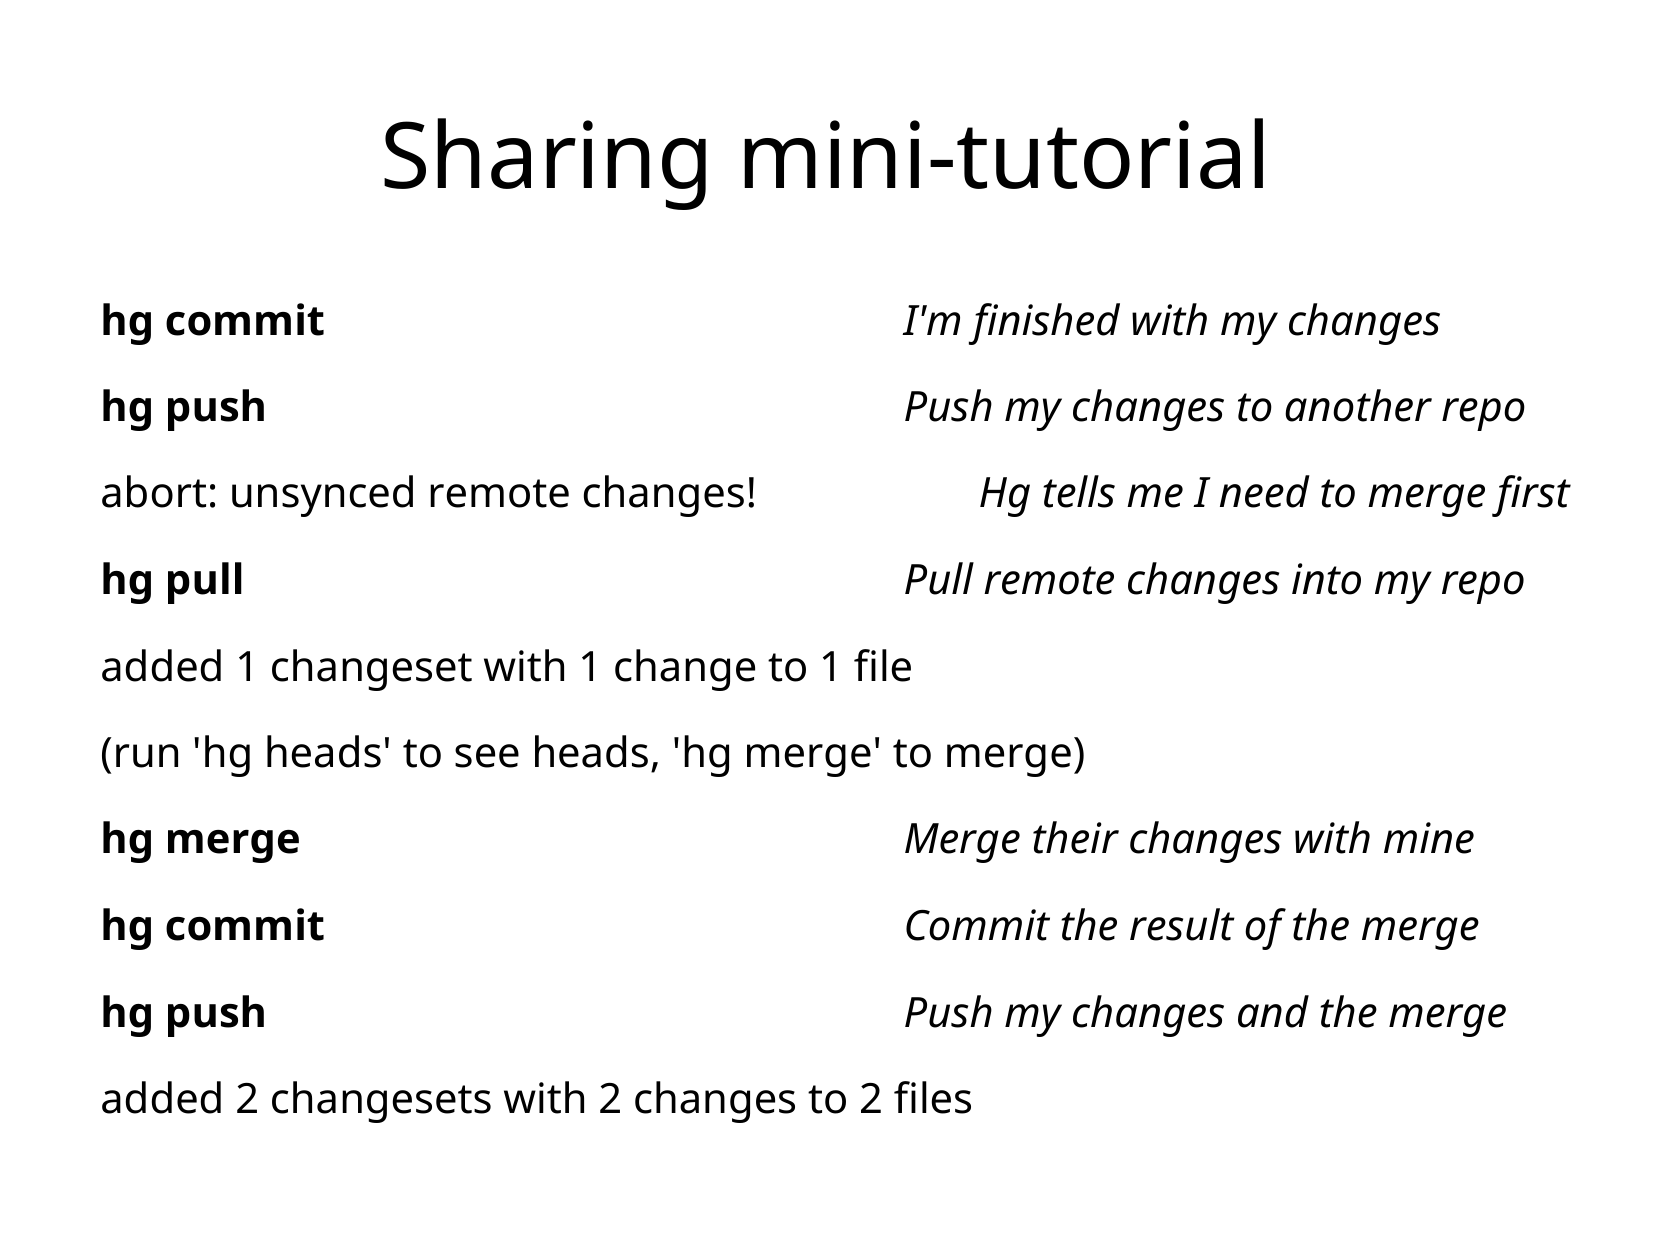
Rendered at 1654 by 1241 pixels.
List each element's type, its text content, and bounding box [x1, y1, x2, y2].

list hg commit I'm finished with my changes hg push Push my changes to another repo abort: unsynced remote changes! Hg tells me I need to merge first hg pull Pull remote changes into my repo added 1 changeset with 1 change to 1 file (run 'hg heads' to see heads, 'hg merge' to merge) hg merge Merge their changes with mine hg commit Commit the result of the merge hg push Push my changes and the merge added 2 changesets with 2 changes to 2 files [82, 290, 1571, 1109]
title Sharing mini-tutorial [82, 49, 1571, 257]
